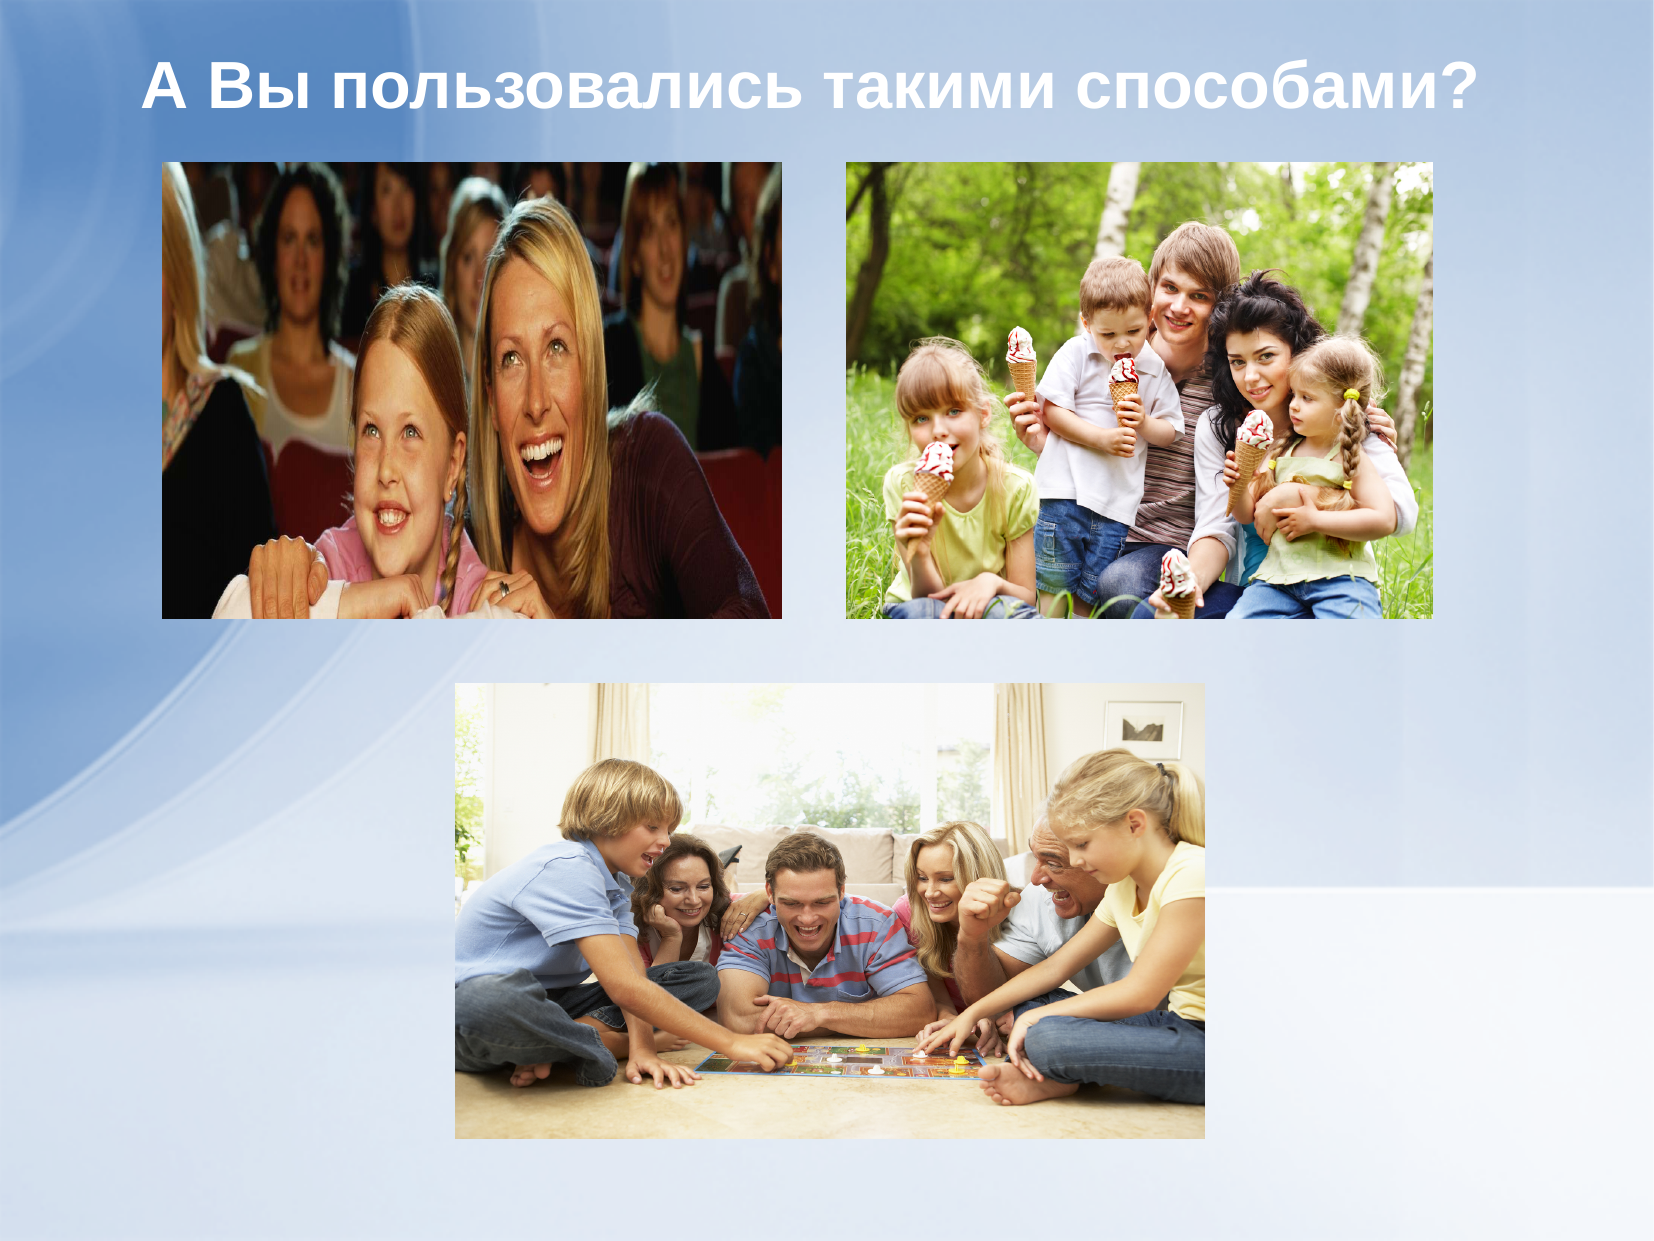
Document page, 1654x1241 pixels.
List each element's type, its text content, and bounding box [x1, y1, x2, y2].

picture [0, 163, 1654, 1241]
title А Вы пользовались такими способами? [0, 0, 1654, 163]
